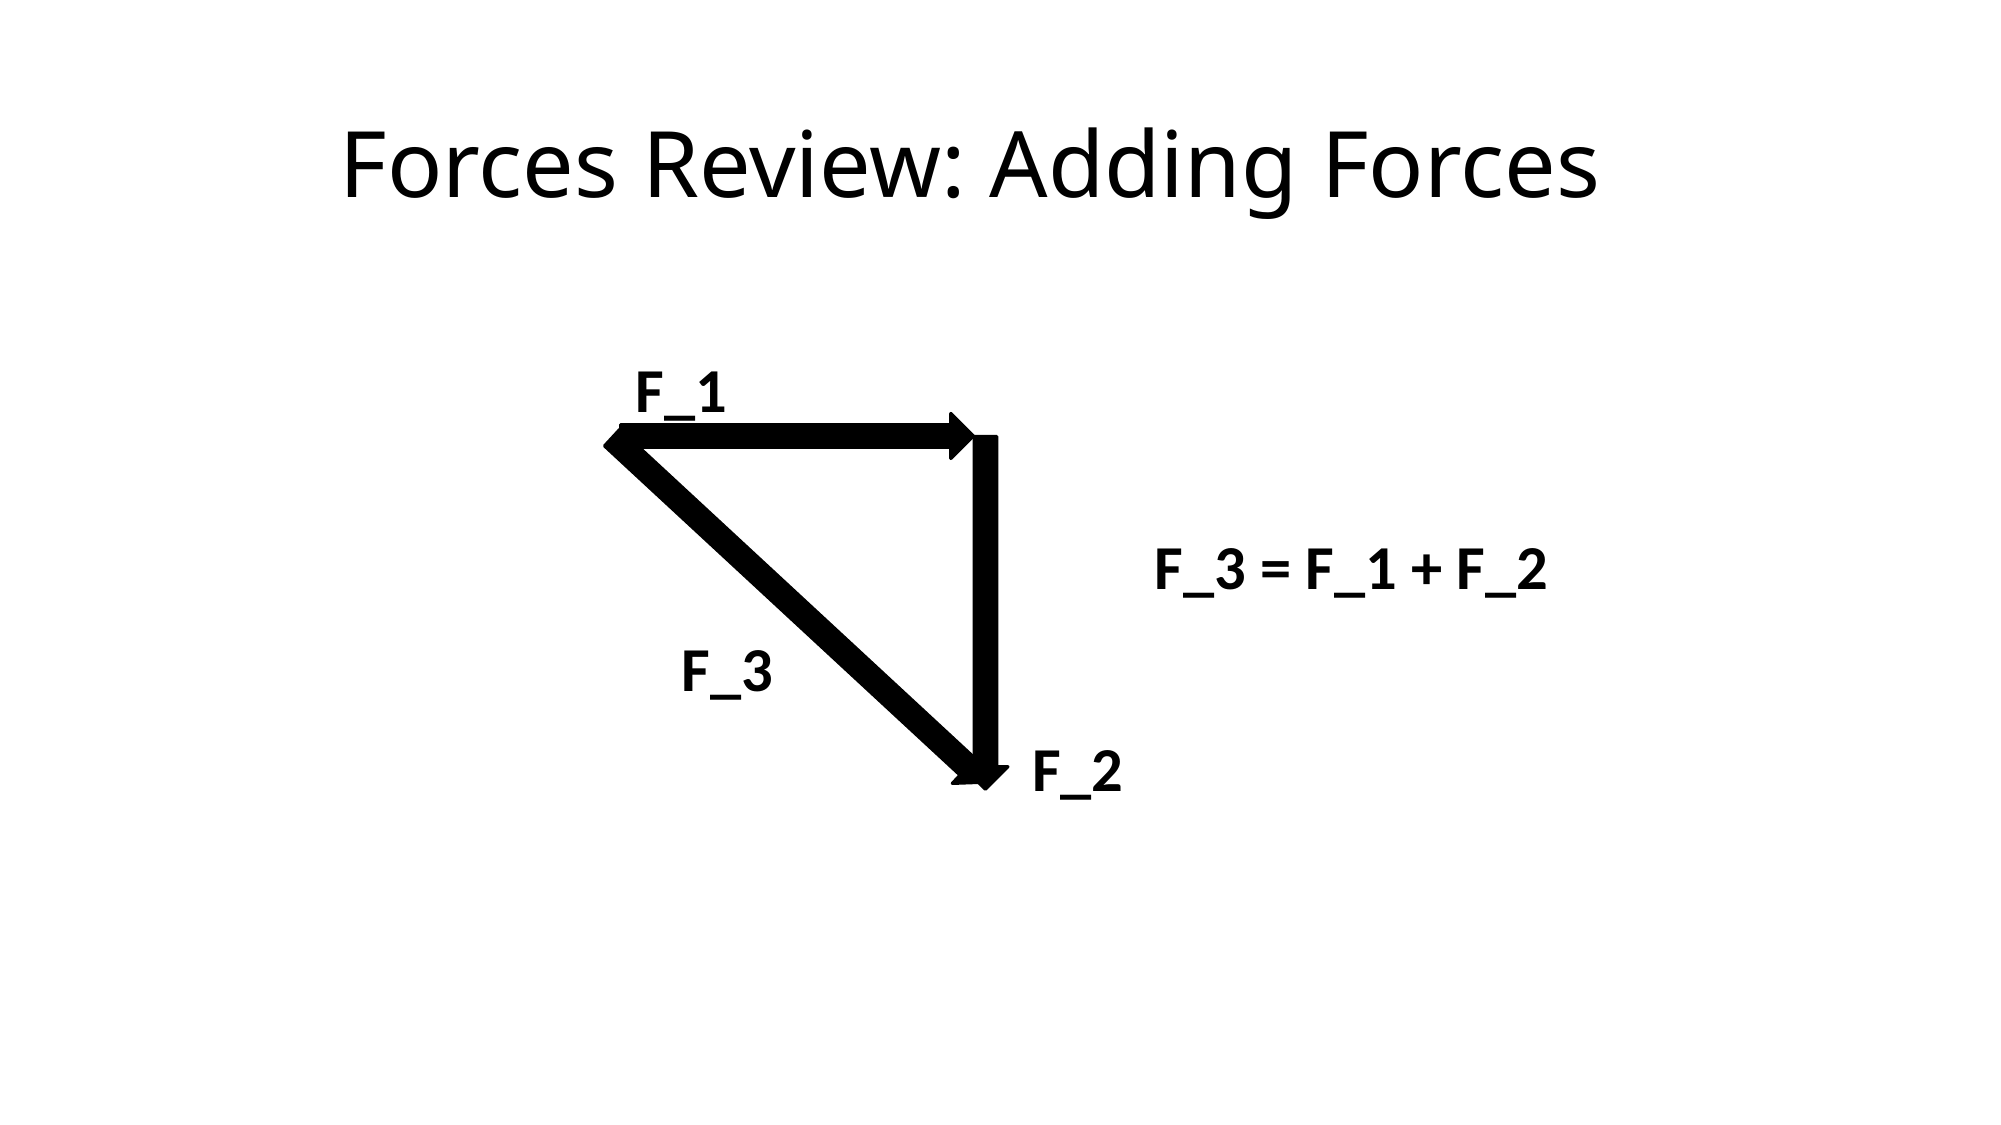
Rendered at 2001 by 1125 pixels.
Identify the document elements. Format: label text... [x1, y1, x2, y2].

text_box F_1 [620, 334, 761, 410]
text_box F_2 [1016, 714, 1158, 790]
title Forces Review: Adding Forces [324, 45, 1675, 233]
text_box [604, 413, 1009, 790]
text_box F_3 [666, 614, 808, 690]
text_box F_3 = F_1 + F_2 [1139, 511, 1638, 587]
